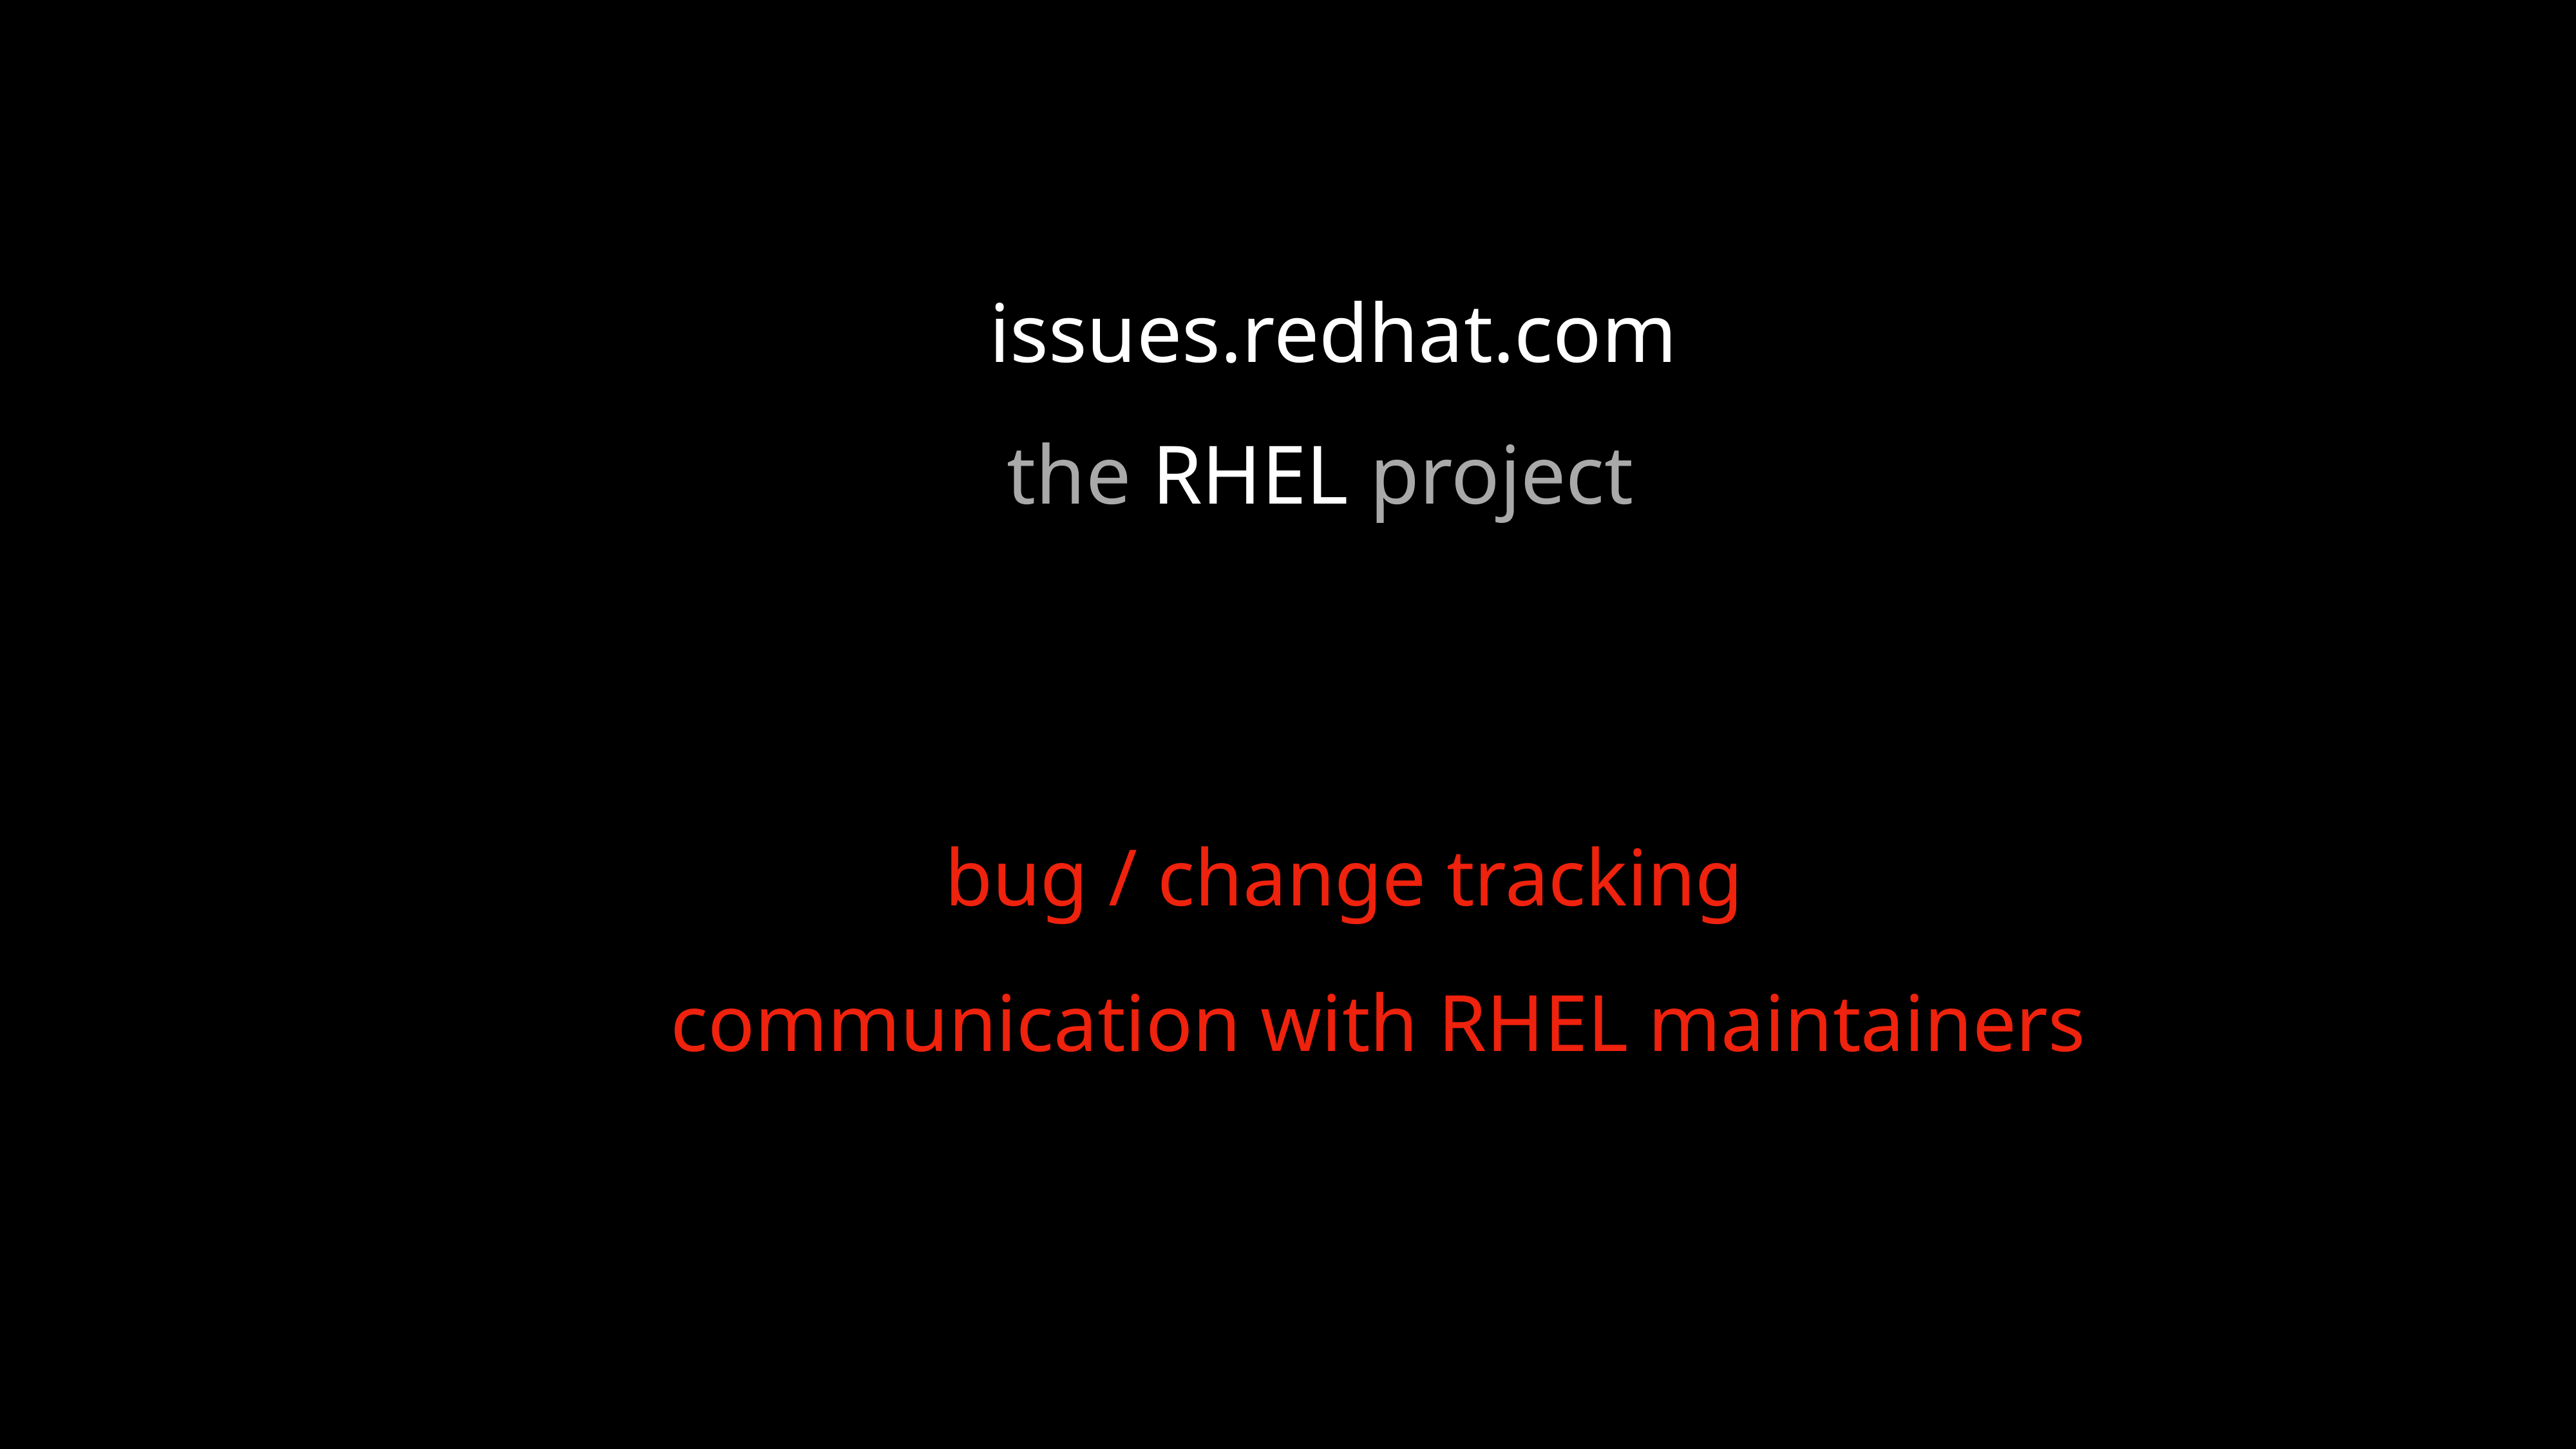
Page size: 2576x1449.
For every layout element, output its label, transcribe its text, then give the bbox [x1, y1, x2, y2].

text_box the RHEL project [974, 429, 1667, 527]
text_box communication with RHEL maintainers [608, 978, 2150, 1074]
text_box bug / change tracking [901, 833, 1788, 928]
text_box issues.redhat.com [952, 287, 1715, 386]
